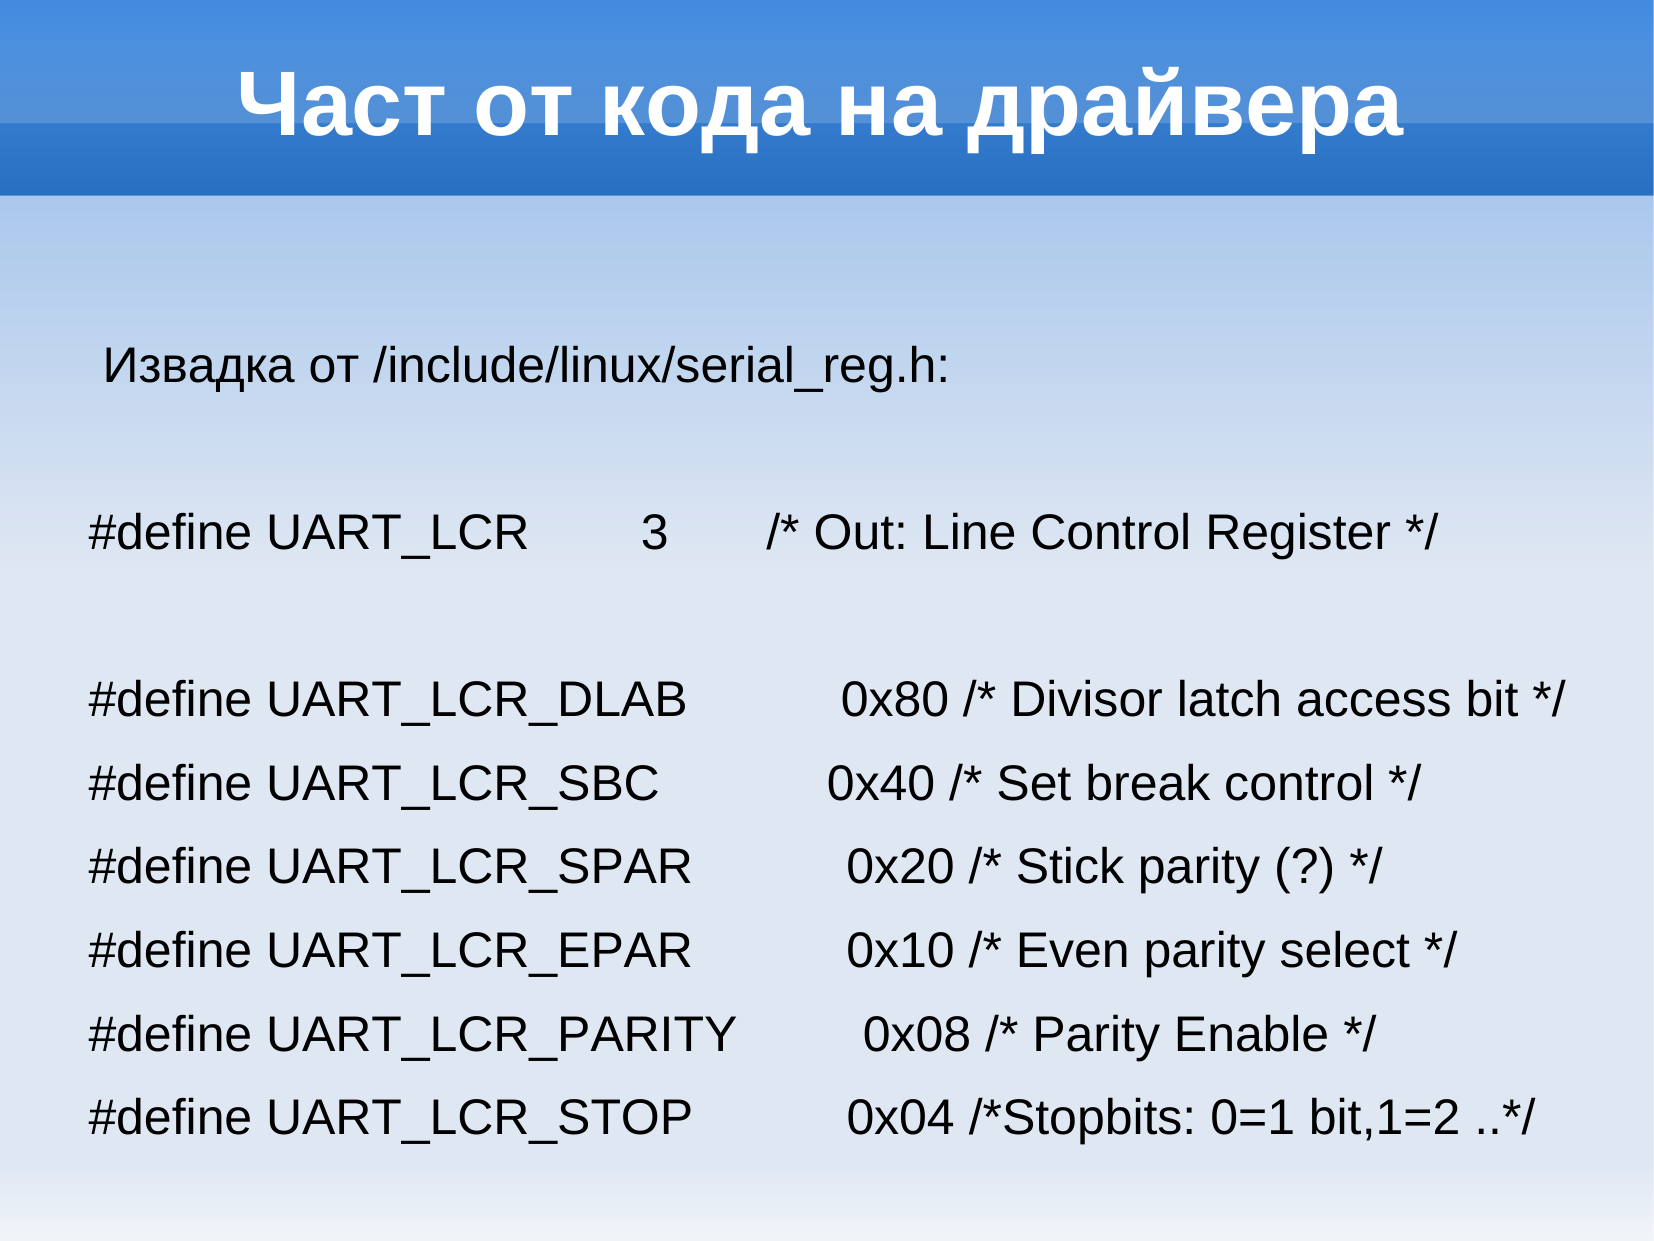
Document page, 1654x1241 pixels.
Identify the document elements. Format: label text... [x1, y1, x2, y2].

picture [0, 0, 1654, 1241]
title Част от кода на драйвера [76, 7, 1565, 200]
subtitle Извадка от /include/linux/serial_reg.h: #define UART_LCR 3 /* Out: Line Control Register */ #define UART_LCR_DLAB 0x80 /* Divisor latch access bit */ #define UART_LCR_SBC 0x40 /* Set break control */ #define UART_LCR_SPAR 0x20 /* Stick parity (?) */ #define UART_LCR_EPAR 0x10 /* Even parity select */ #define UART_LCR_PARITY 0x08 /* Parity Enable */ #define UART_LCR_STOP 0x04 /*Stopbits: 0=1 bit,1=2 ..*/ [88, 220, 1577, 1235]
